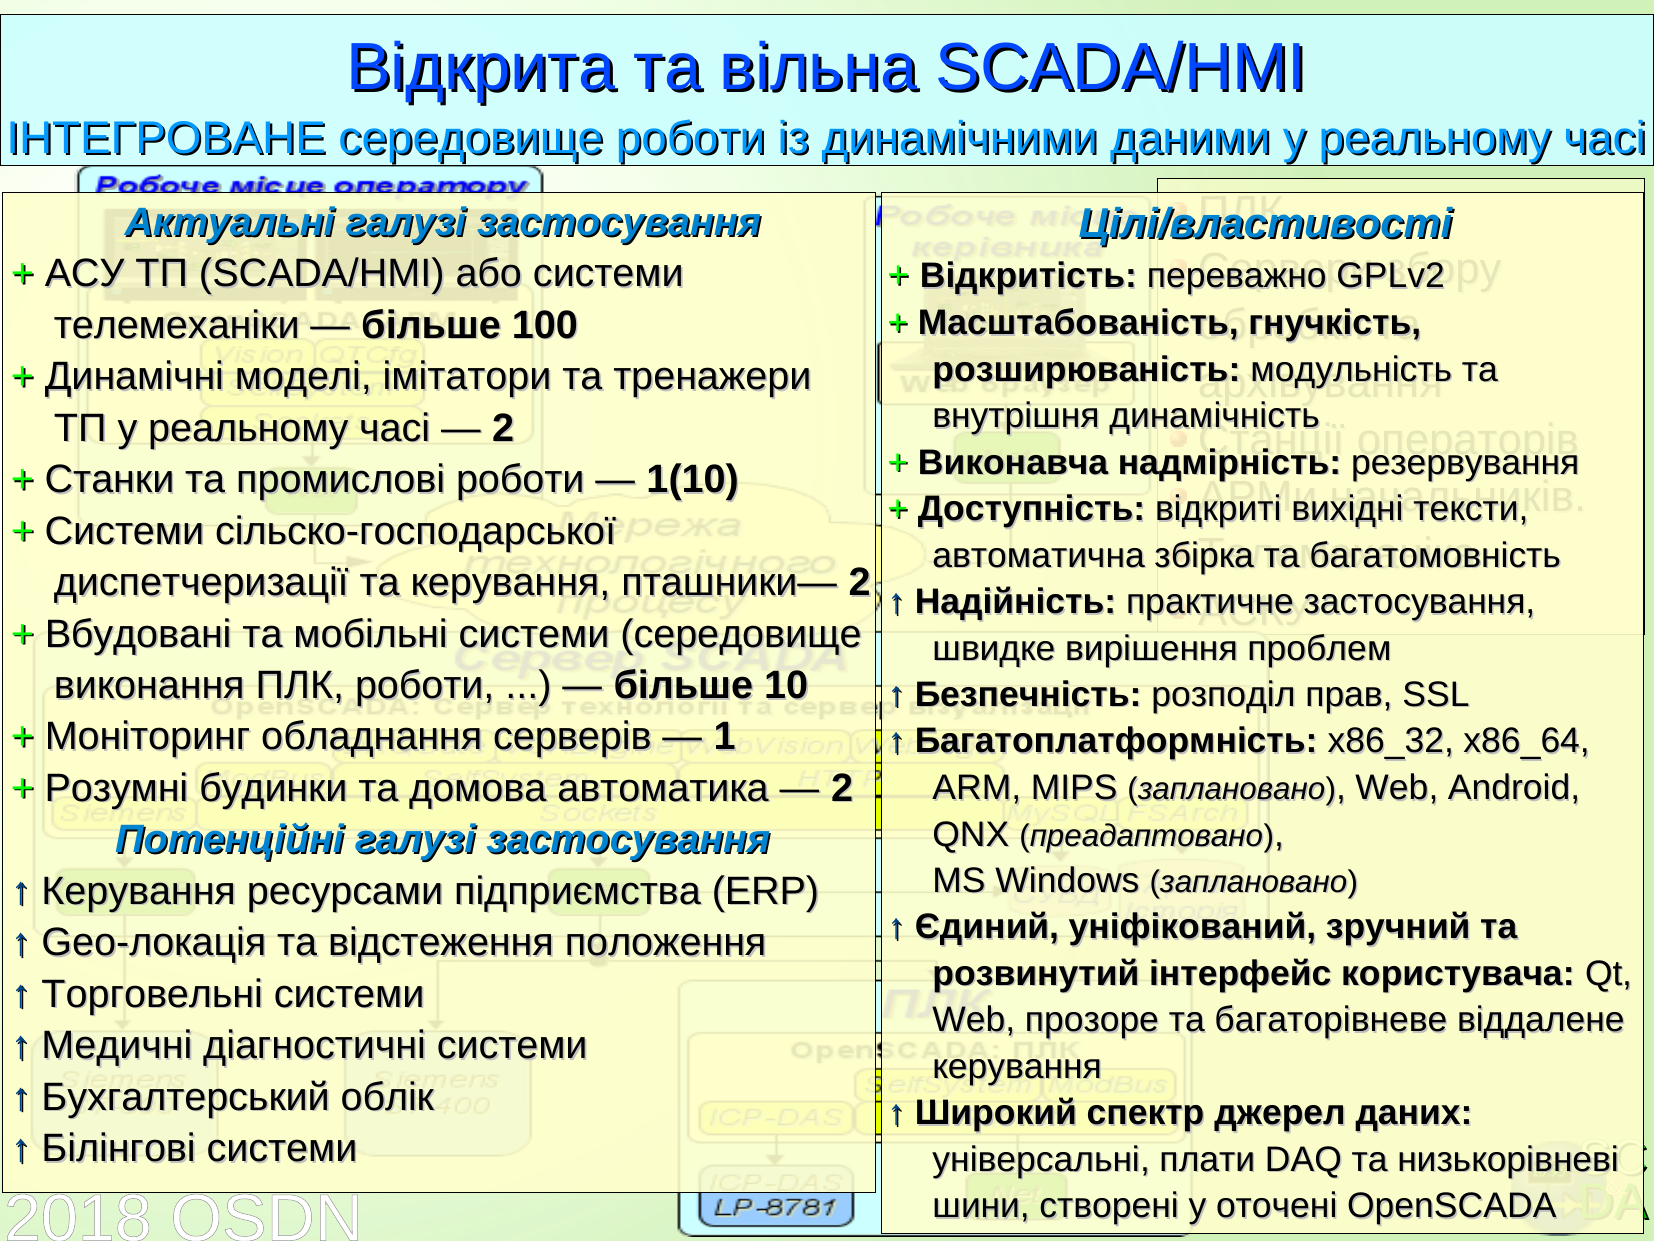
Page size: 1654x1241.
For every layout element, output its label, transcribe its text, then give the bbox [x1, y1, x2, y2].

list ПЛК Сервери збору обробки та архівування Станції операторів АРМи начальників. Телемеханіка АСКУ [1270, 178, 1645, 627]
list Актуальні галузі застосування + АСУ ТП (SCADA/HMI) або системи телемеханіки — більше 100 + Динамічні моделі, імітатори та тренажери ТП у реальному часі — 2 + Станки та промислові роботи — 1(10) + Системи сільско-господарської диспетчеризації та керування, пташники— 2 + Вбудовані та мобільні системи (середовище виконання ПЛК, роботи, ...) — більше 10 + Моніторинг обладнання серверів — 1 + Розумні будинки та домова автоматика — 2 Потенційні галузі застосування ↑ Керування ресурсами підприємства (ERP) ↑ Geo-локація та відстеження положення ↑ Торговельні системи ↑ Медичні діагностичні системи ↑ Бухгалтерський облік ↑ Білінгові системи [2, 192, 876, 1193]
picture [29, 166, 1270, 1237]
title Відкрита та вільна SCADA/HMI ІНТЕГРОВАНЕ середовище роботи із динамічними даними у реальному часі [0, 14, 1654, 166]
list Цілі/властивості + Відкритість: переважно GPLv2 + Масштабованість, гнучкість, розширюваність: модульність та внутрішня динамічність + Виконавча надмірність: резервування + Доступність: відкриті вихідні тексти, автоматична збірка та багатомовність ↑ Надійність: практичне застосування, швидке вирішення проблем ↑ Безпечність: розподіл прав, SSL ↑ Багатоплатформність: x86_32, x86_64, ARM, MIPS (заплановано), Web, Android, QNX (преадаптовано), MS Windows (заплановано) ↑ Єдиний, уніфікований, зручний та розвинутий інтерфейс користувача: Qt, Web, прозоре та багаторівневе віддалене керування ↑ Широкий спектр джерел даних: універсальні, плати DAQ та низькорівневі шини, створені у оточені OpenSCADA [881, 192, 1644, 1234]
